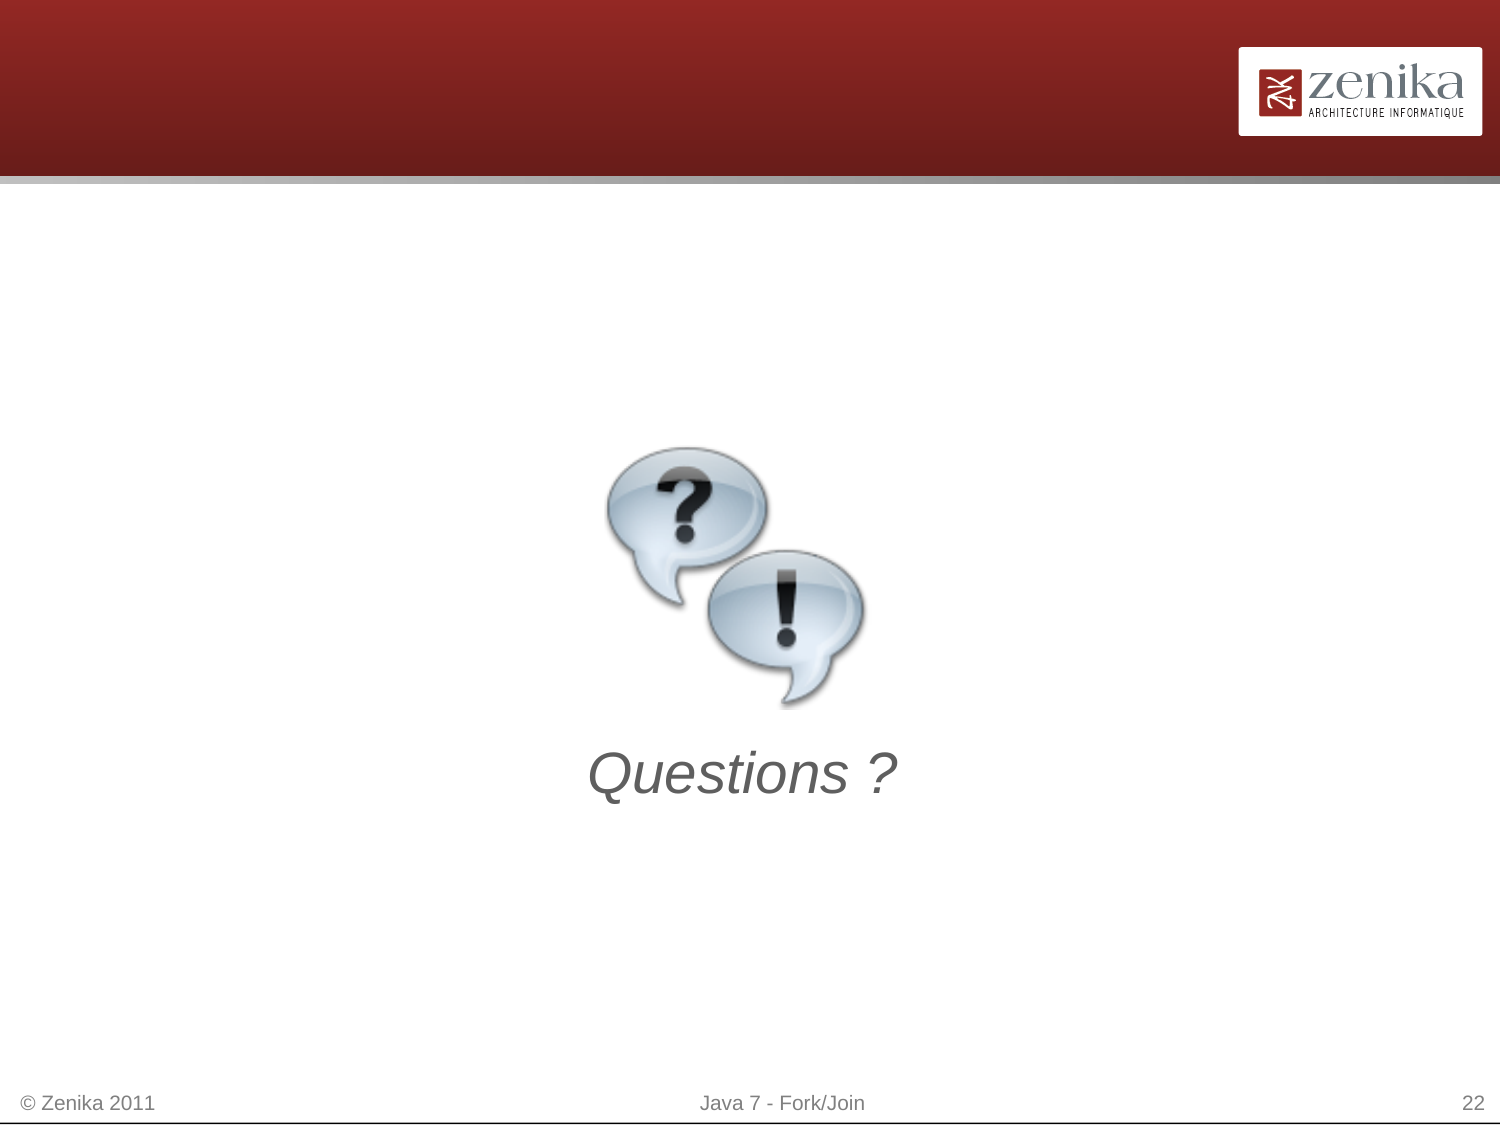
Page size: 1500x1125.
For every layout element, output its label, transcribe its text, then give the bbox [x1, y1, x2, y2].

picture [1257, 58, 1464, 125]
picture [604, 442, 872, 710]
subtitle Questions ? [50, 257, 1435, 1072]
